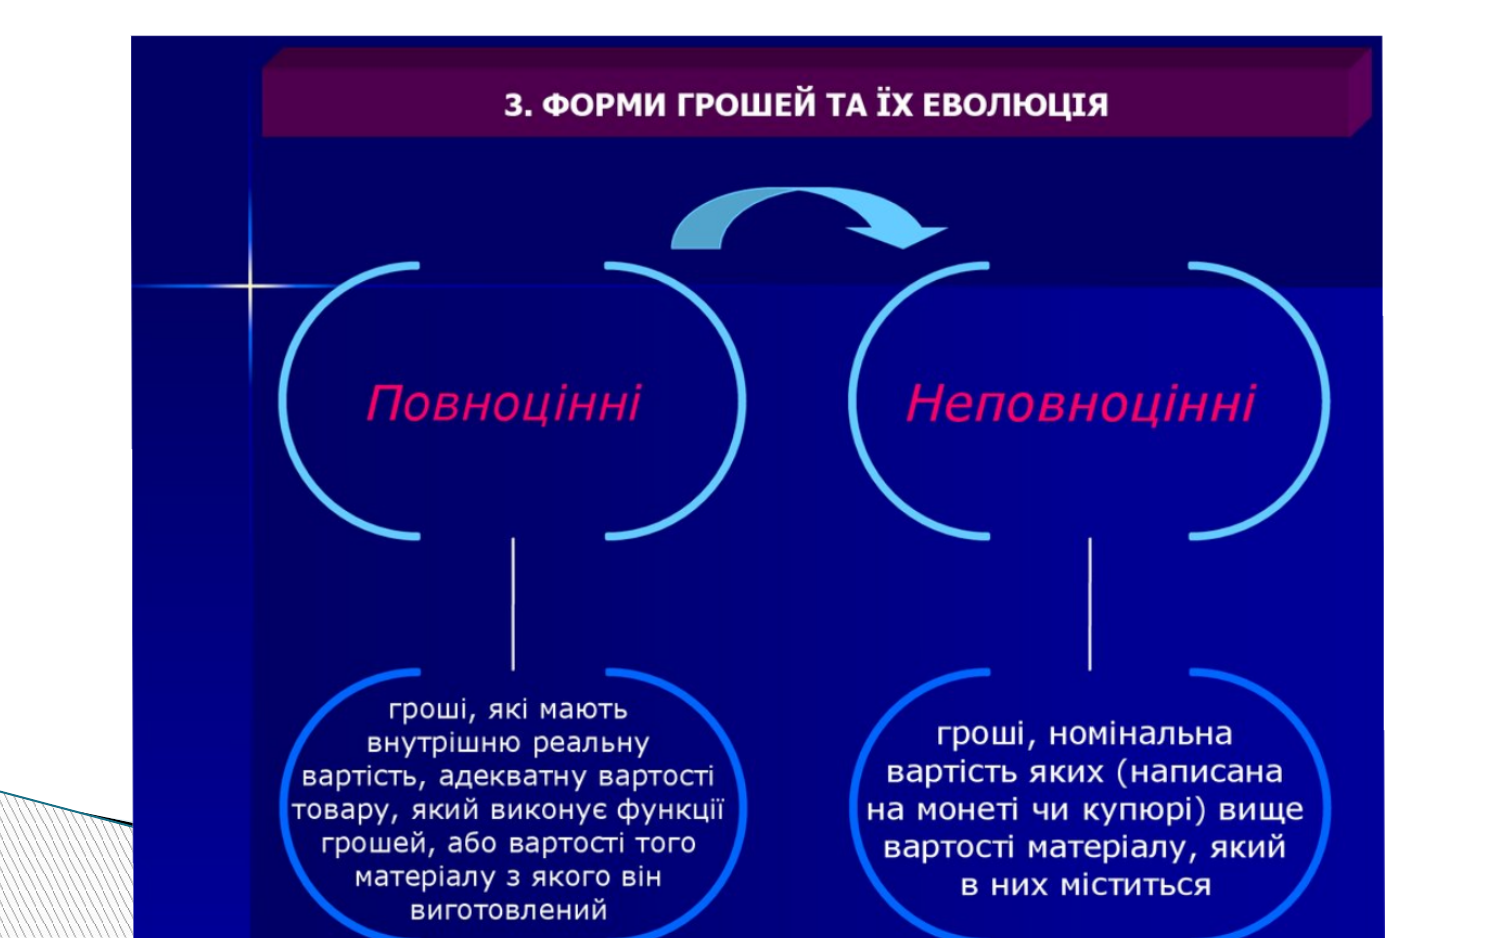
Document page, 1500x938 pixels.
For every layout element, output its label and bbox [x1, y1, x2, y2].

picture [0, 35, 1385, 938]
